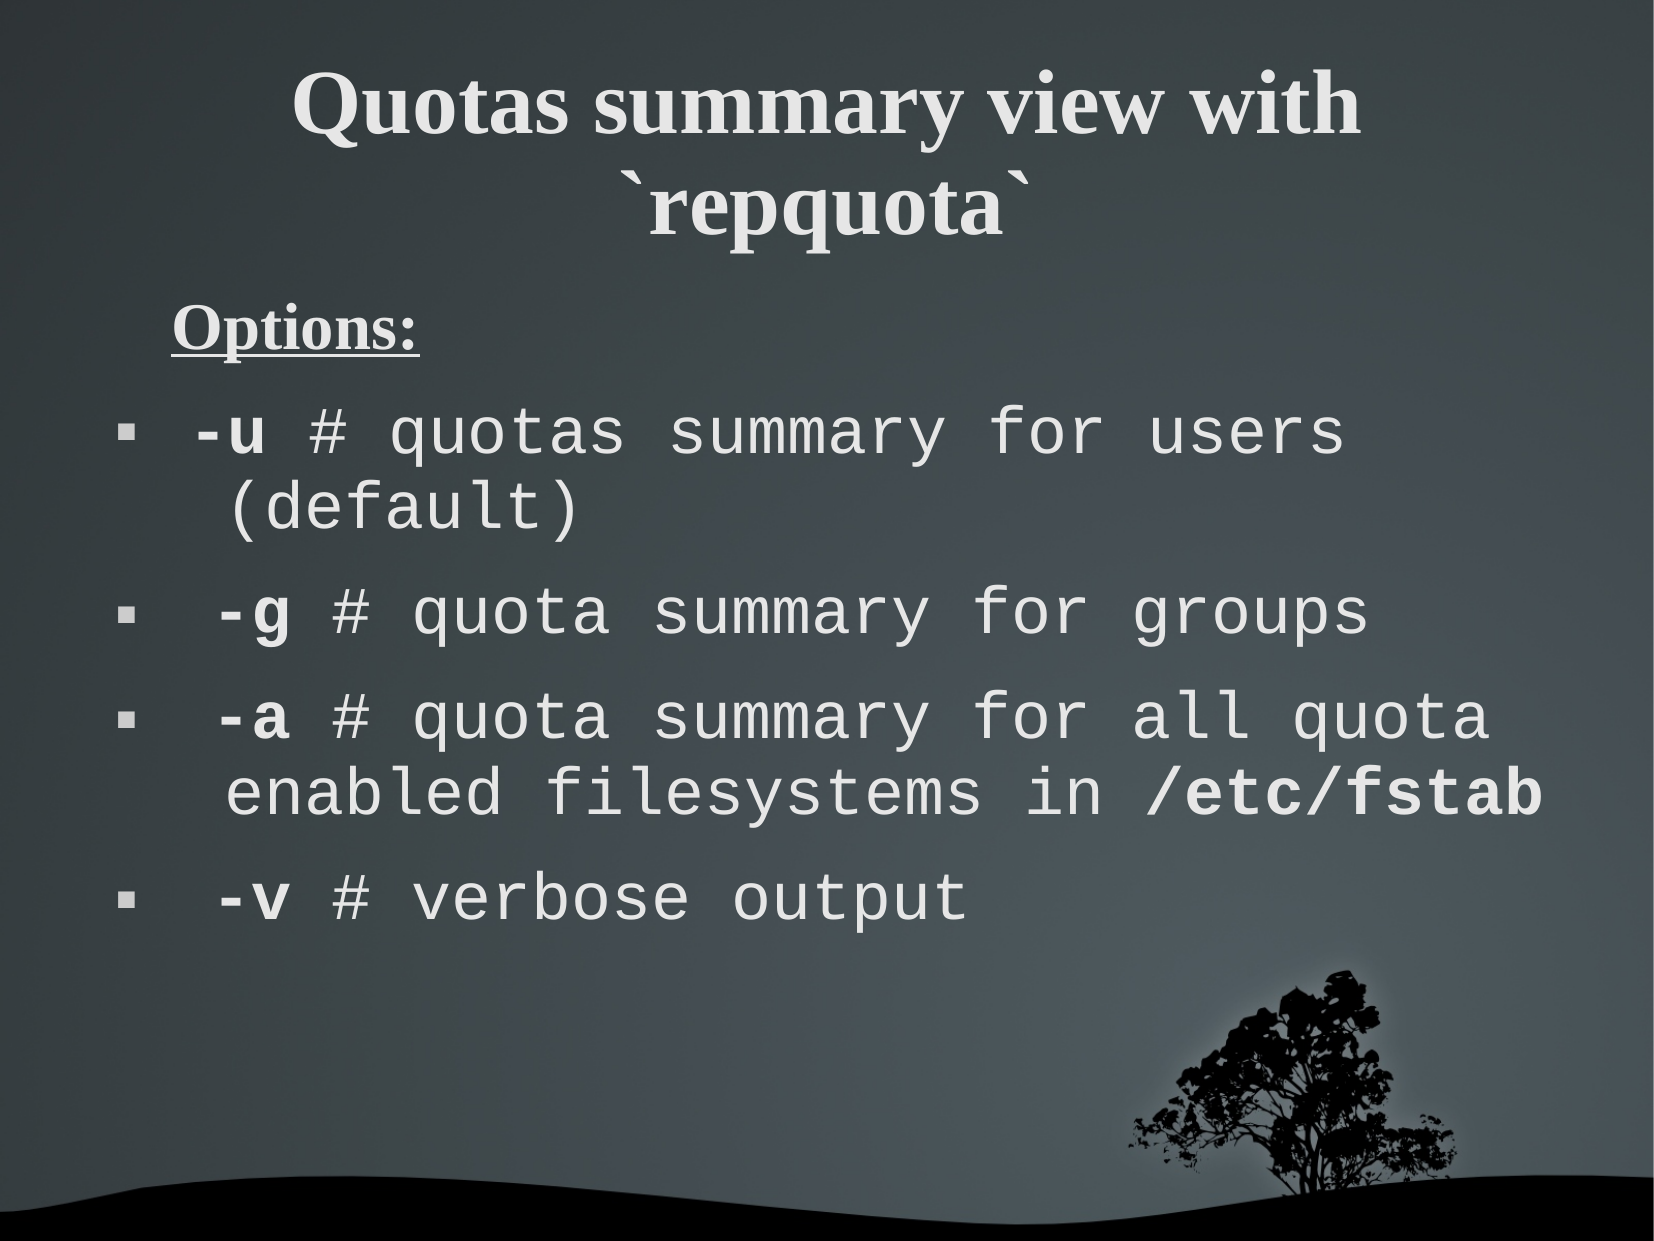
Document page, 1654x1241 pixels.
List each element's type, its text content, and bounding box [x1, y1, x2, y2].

picture [0, 0, 1654, 1241]
title Quotas summary view with `repquota` [82, 33, 1571, 273]
list Options: -u # quotas summary for users (default) -g # quota summary for groups -a # quota summary for all quota enabled filesystems in /etc/fstab -v # verbose output [82, 290, 1571, 1109]
